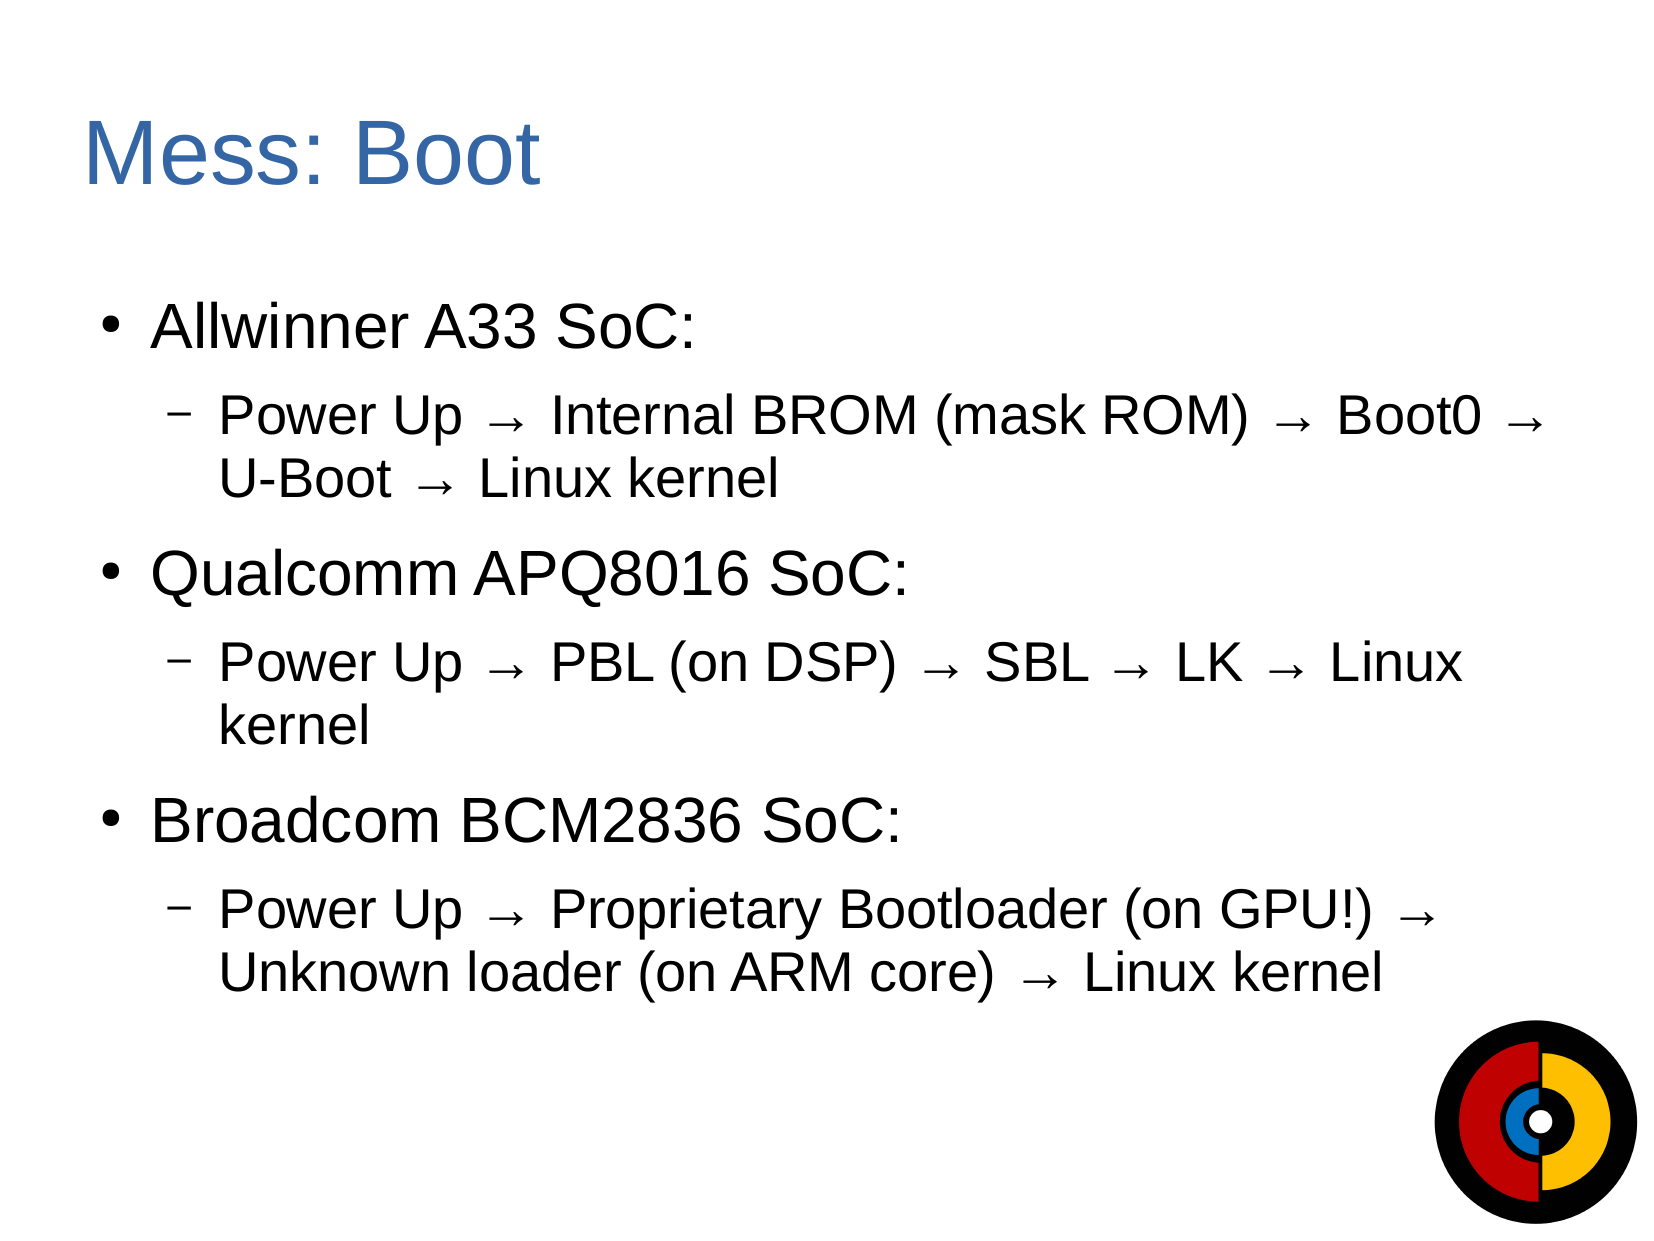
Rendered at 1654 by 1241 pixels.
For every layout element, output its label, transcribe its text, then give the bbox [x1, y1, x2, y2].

title Mess: Boot [82, 49, 1571, 257]
list Allwinner A33 SoC: Power Up → Internal BROM (mask ROM) → Boot0 → U-Boot → Linux kernel Qualcomm APQ8016 SoC: Power Up → PBL (on DSP) → SBL → LK → Linux kernel Broadcom BCM2836 SoC: Power Up → Proprietary Bootloader (on GPU!) → Unknown loader (on ARM core) → Linux kernel [82, 290, 1571, 1010]
picture [1429, 1015, 1642, 1229]
